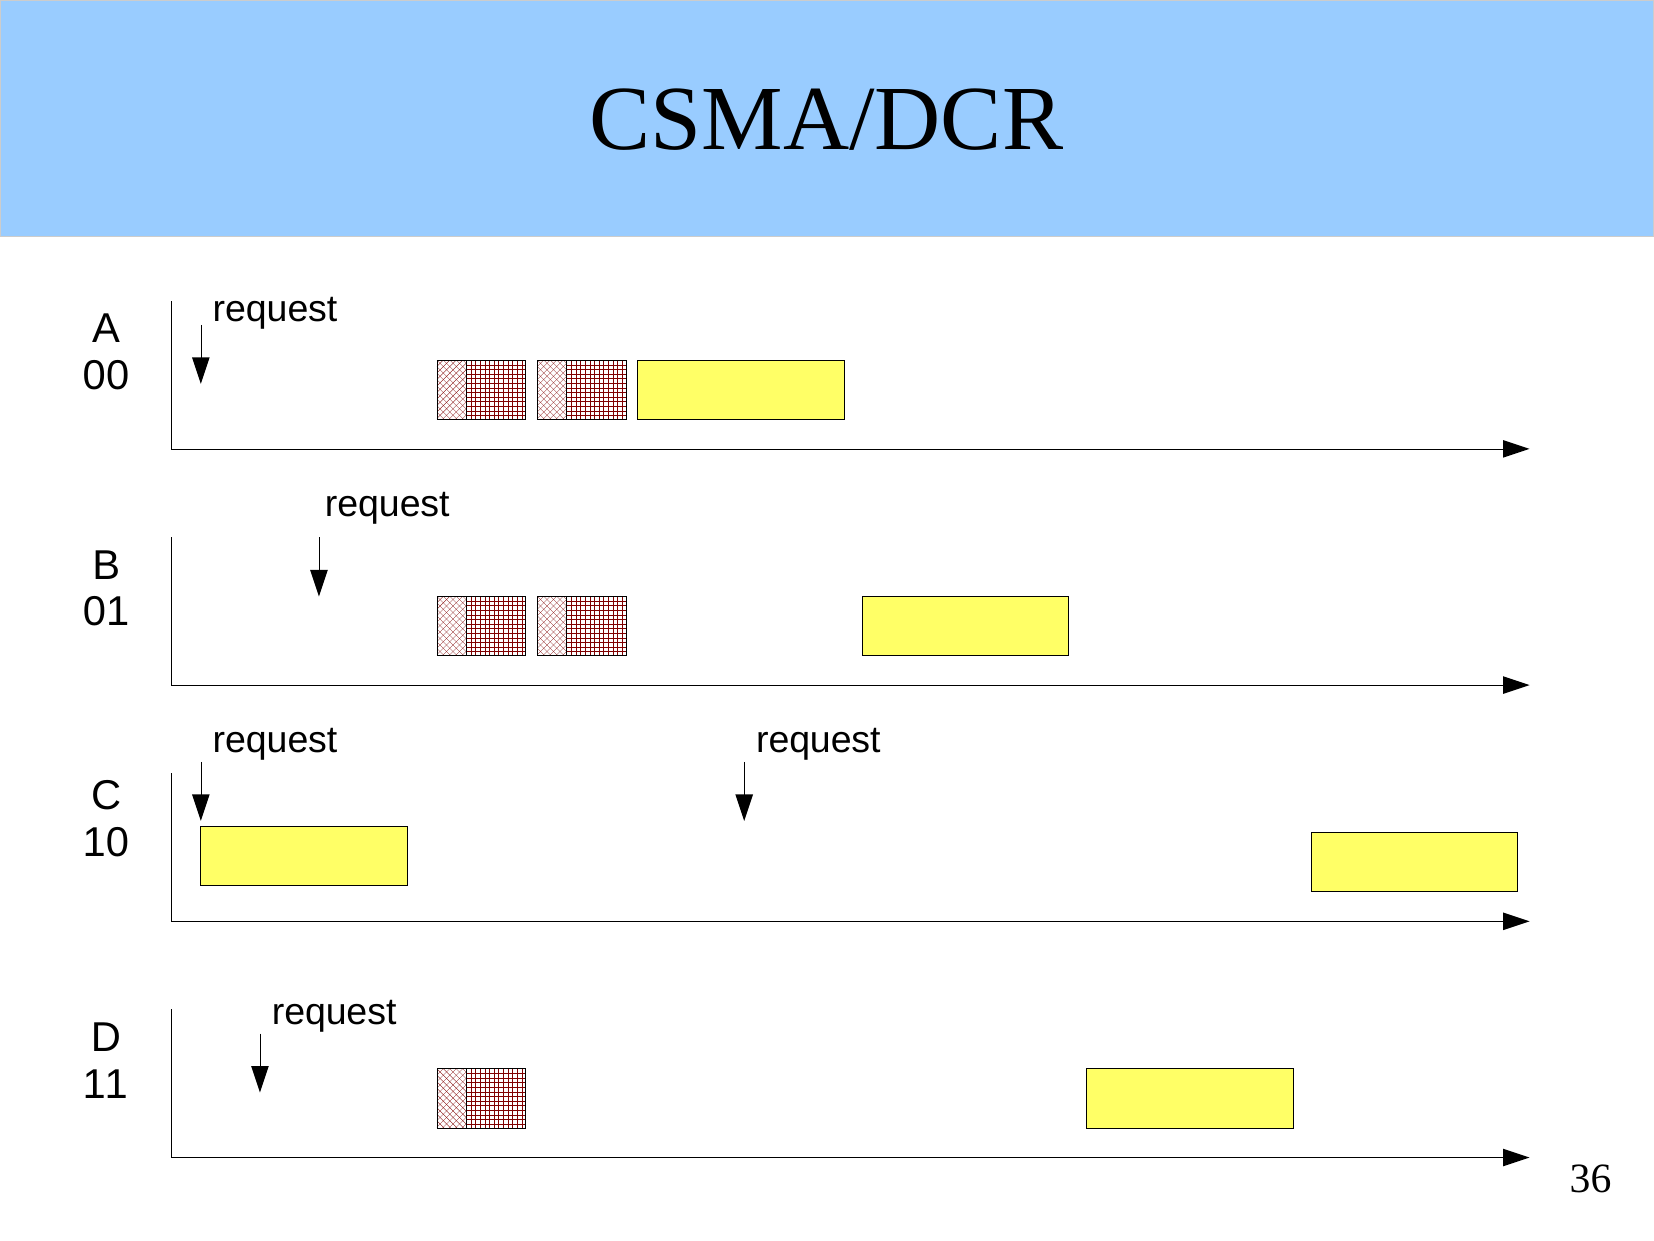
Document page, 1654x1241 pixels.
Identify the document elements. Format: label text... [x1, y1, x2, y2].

text_box B 01 [82, 541, 130, 684]
text_box [200, 826, 408, 886]
text_box A 00 [82, 305, 130, 447]
text_box [862, 596, 1069, 656]
text_box request [212, 287, 338, 352]
text_box [537, 360, 627, 420]
text_box C 10 [82, 771, 130, 914]
text_box [637, 360, 845, 420]
text_box D 11 [82, 1013, 130, 1156]
text_box request [212, 718, 338, 783]
text_box request [271, 990, 397, 1054]
text_box [437, 1068, 526, 1129]
text_box [437, 360, 526, 420]
title CSMA/DCR [0, 0, 1654, 237]
text_box [537, 596, 627, 656]
text_box [1086, 1068, 1294, 1129]
text_box request [756, 718, 881, 783]
text_box request [324, 482, 450, 546]
text_box [1311, 832, 1518, 892]
text_box [437, 596, 526, 656]
